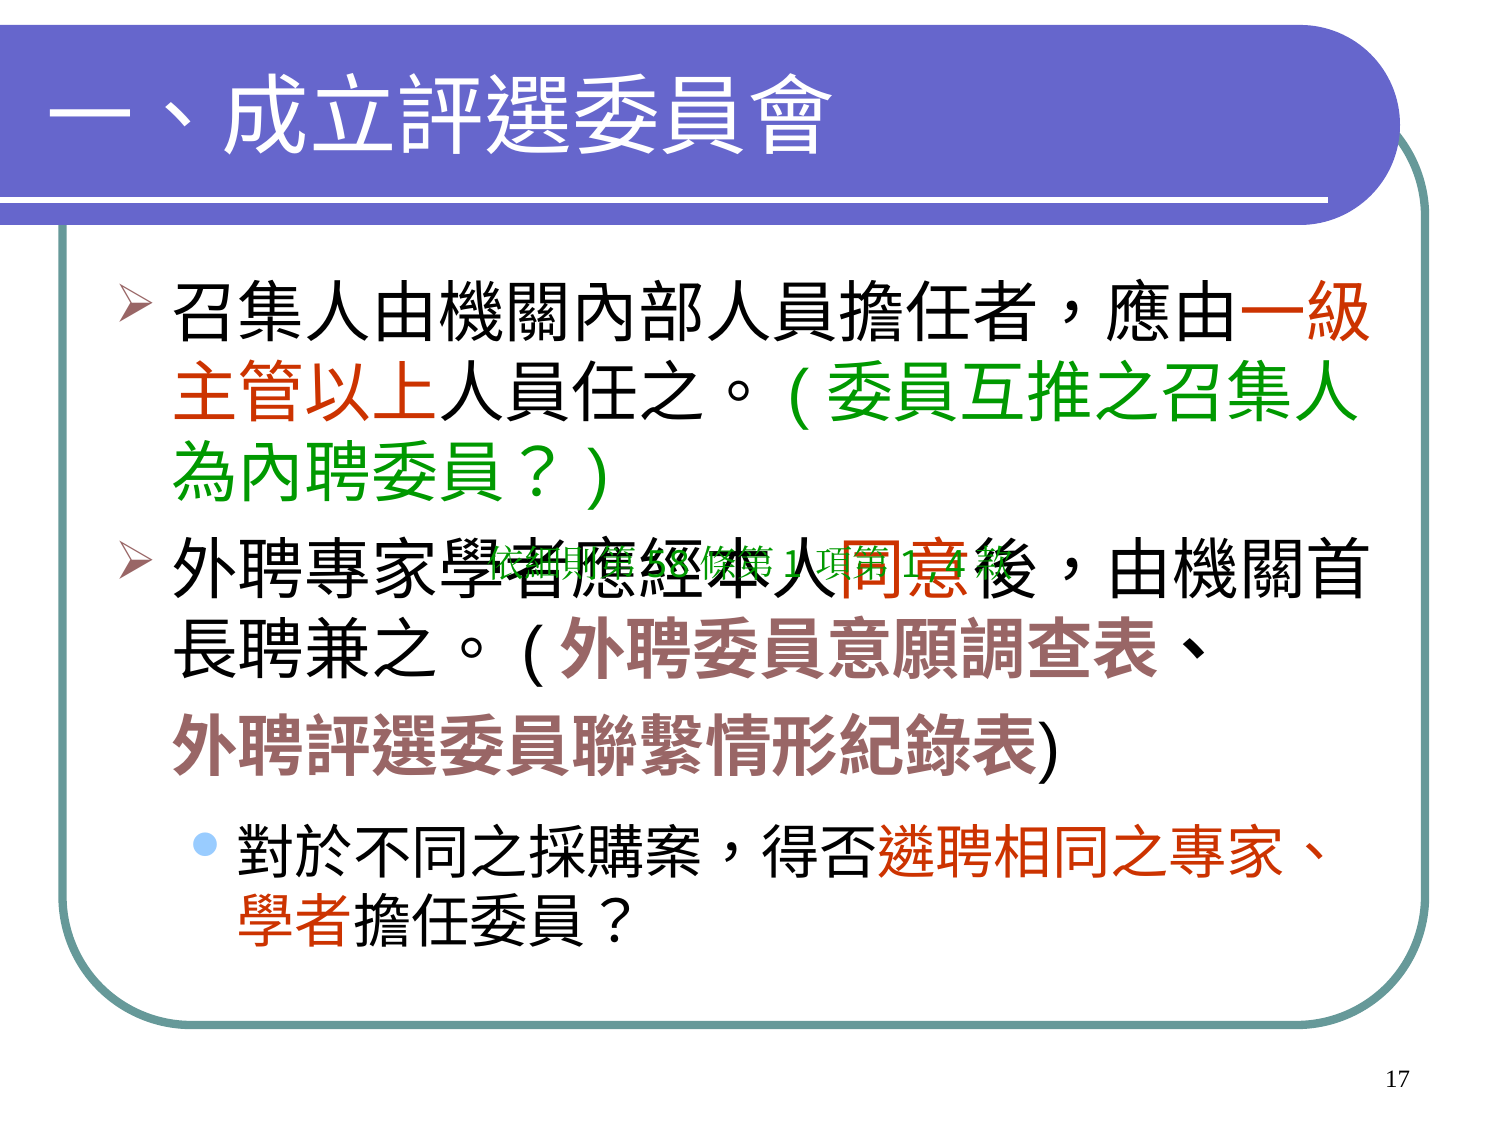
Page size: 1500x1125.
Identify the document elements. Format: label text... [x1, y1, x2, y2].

text_box 依細則第58條第1項第1,4款 [471, 532, 1028, 593]
list 召集人由機關內部人員擔任者，應由一級主管以上人員任之。(委員互推之召集人為內聘委員？) 外聘專家學者應經本人同意後，由機關首長聘兼之。(外聘委員意願調查表、外聘評選委員聯繫情形紀錄表) 對於不同之採購案，得否遴聘相同之專家、學者擔任委員？ [99, 262, 1401, 988]
title 一、成立評選委員會 [31, 37, 1347, 188]
text_box <編號> [1074, 1025, 1426, 1101]
